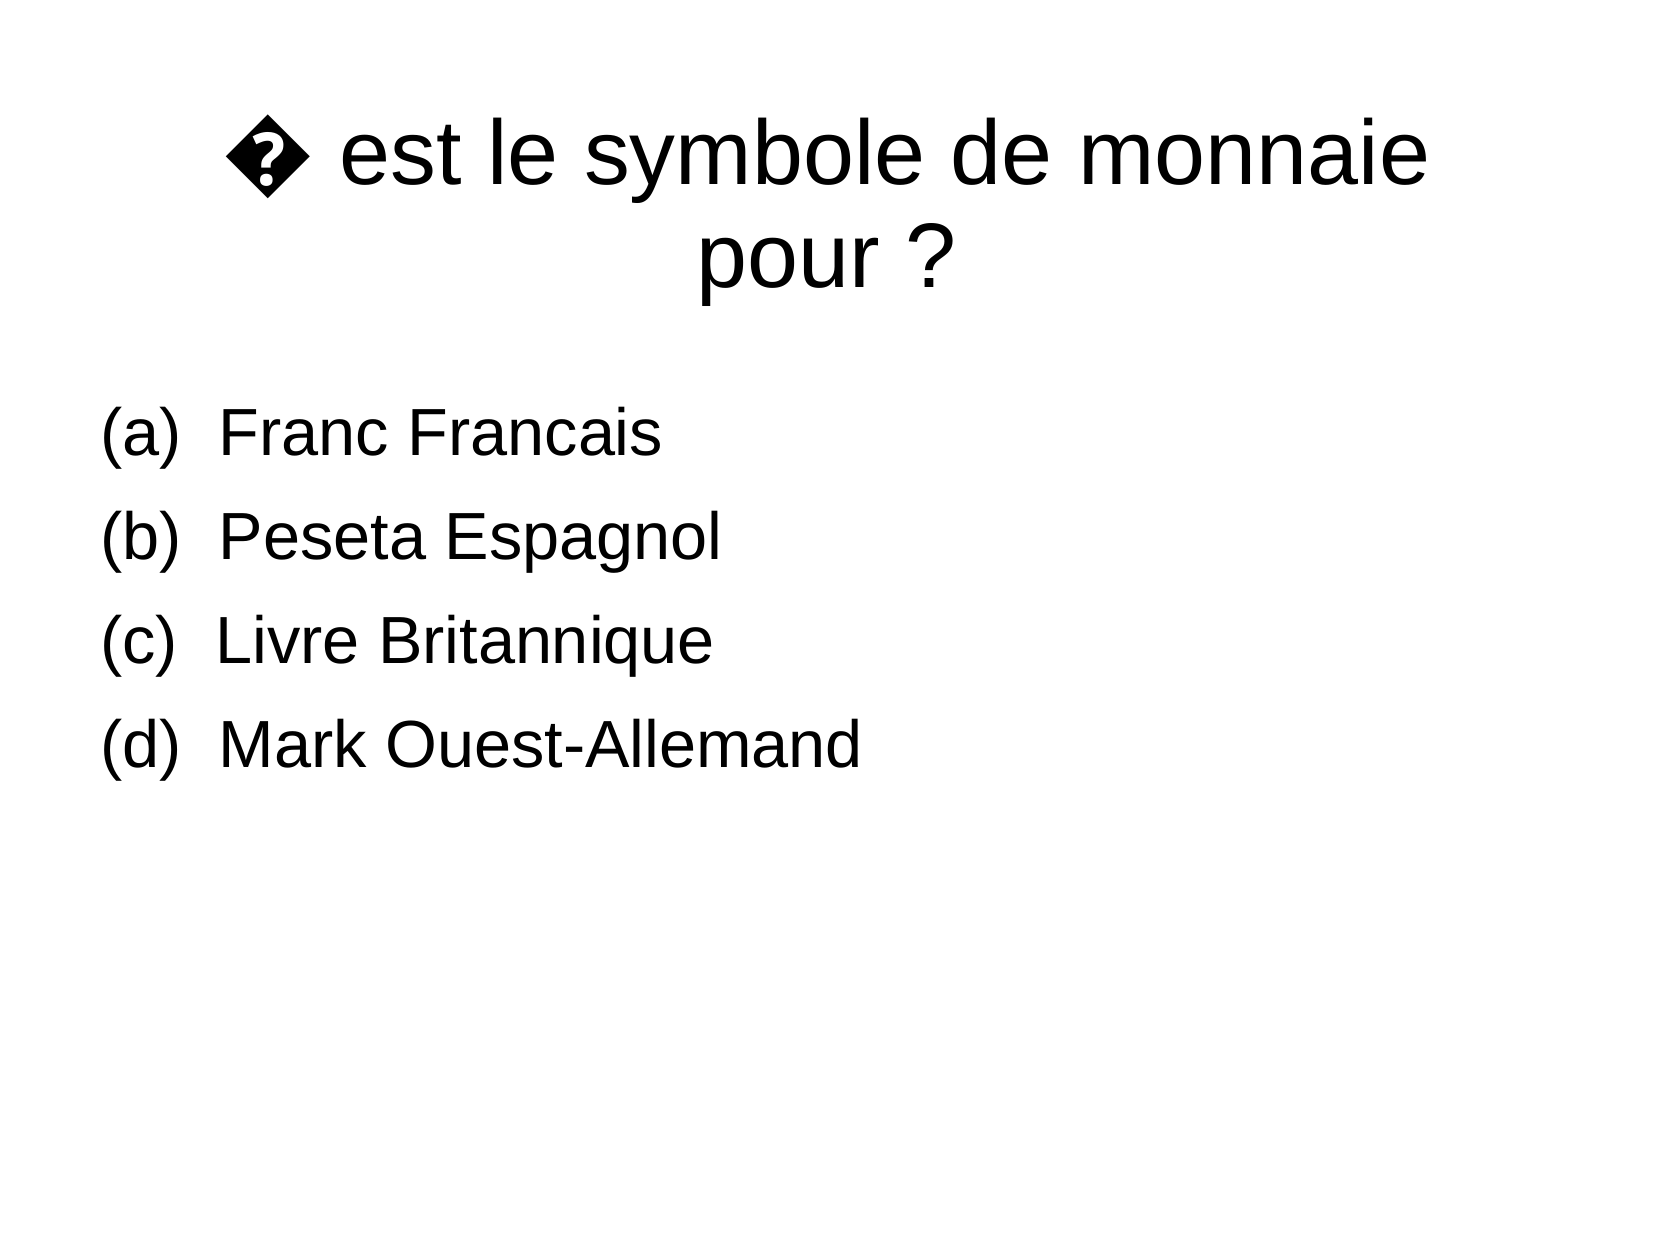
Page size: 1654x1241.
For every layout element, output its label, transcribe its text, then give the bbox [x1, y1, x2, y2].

title � est le symbole de monnaie pour ? [82, 49, 1571, 257]
list Franc Francais Peseta Espagnol Livre Britannique Mark Ouest-Allemand [82, 290, 1571, 1109]
